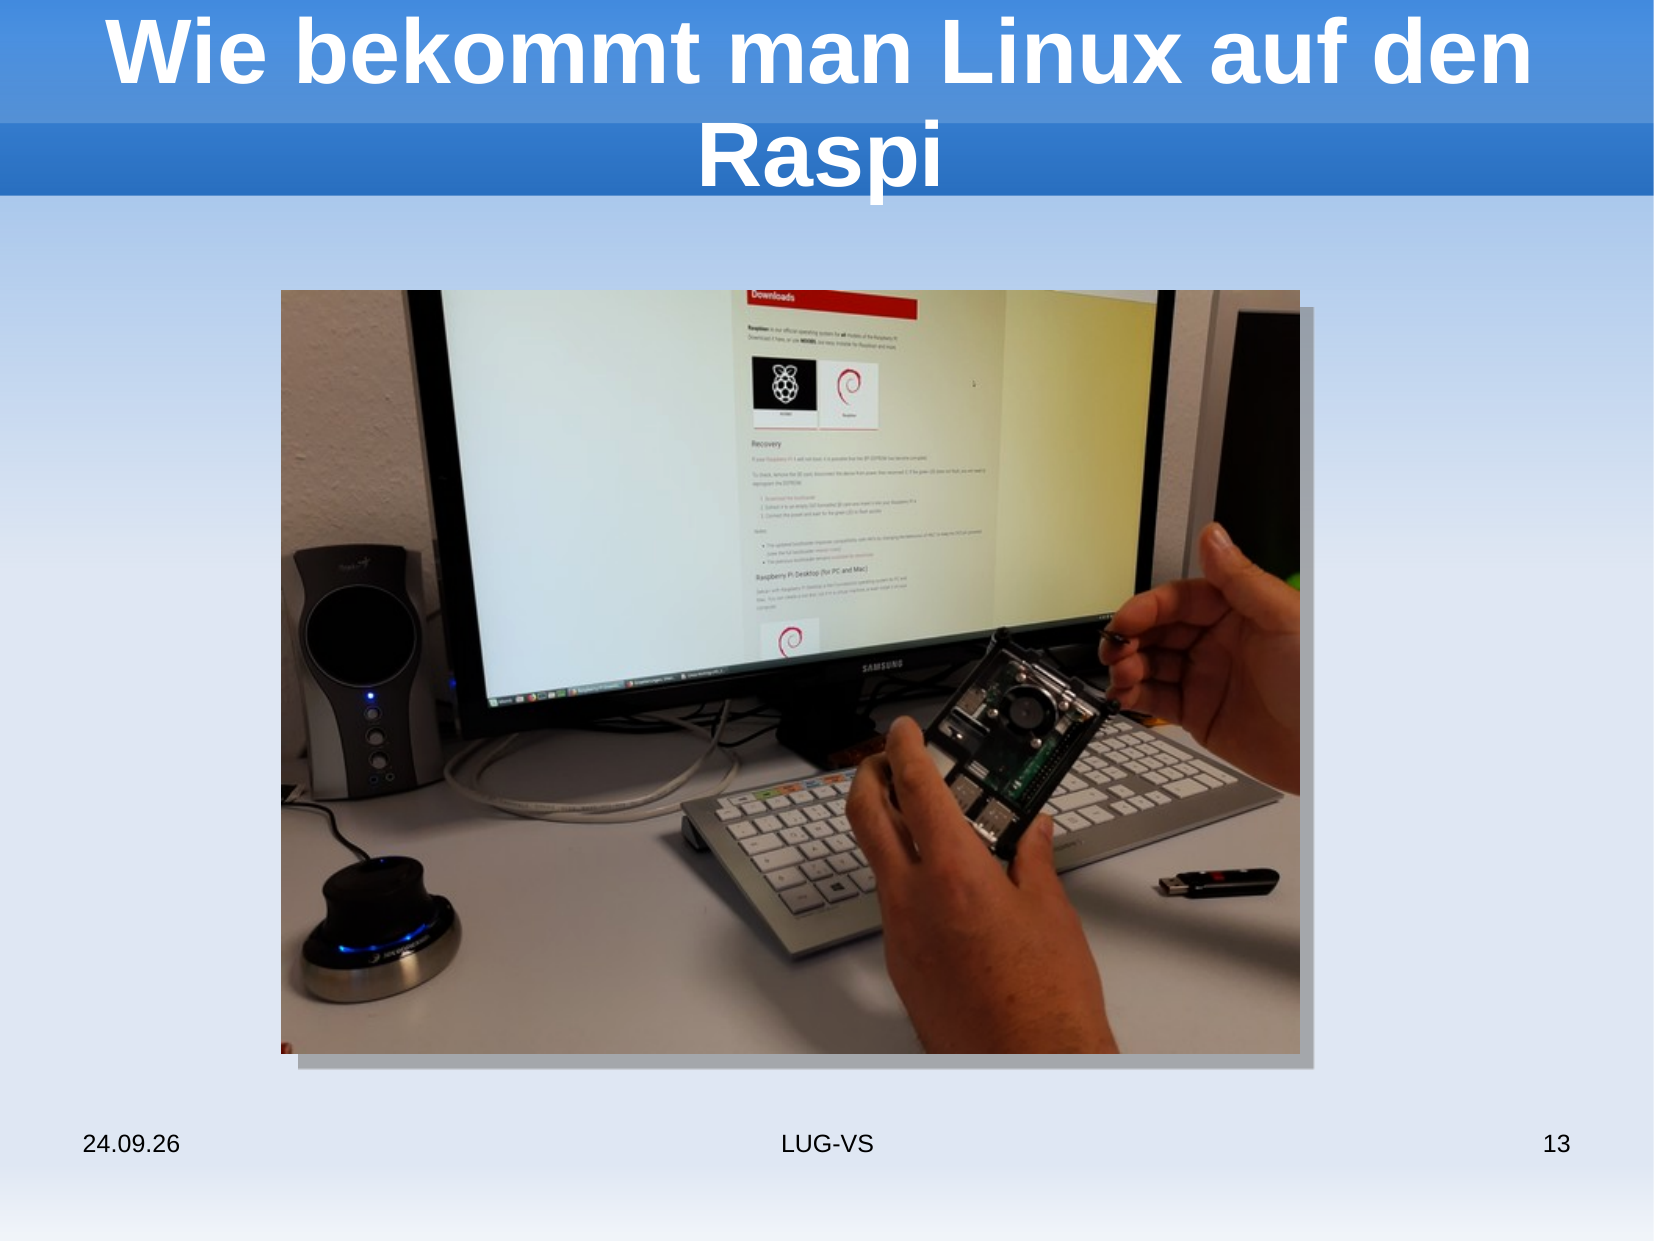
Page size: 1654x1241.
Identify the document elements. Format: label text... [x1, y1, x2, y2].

picture [0, 0, 1654, 1241]
title Wie bekommt man Linux auf den Raspi [76, 0, 1565, 208]
